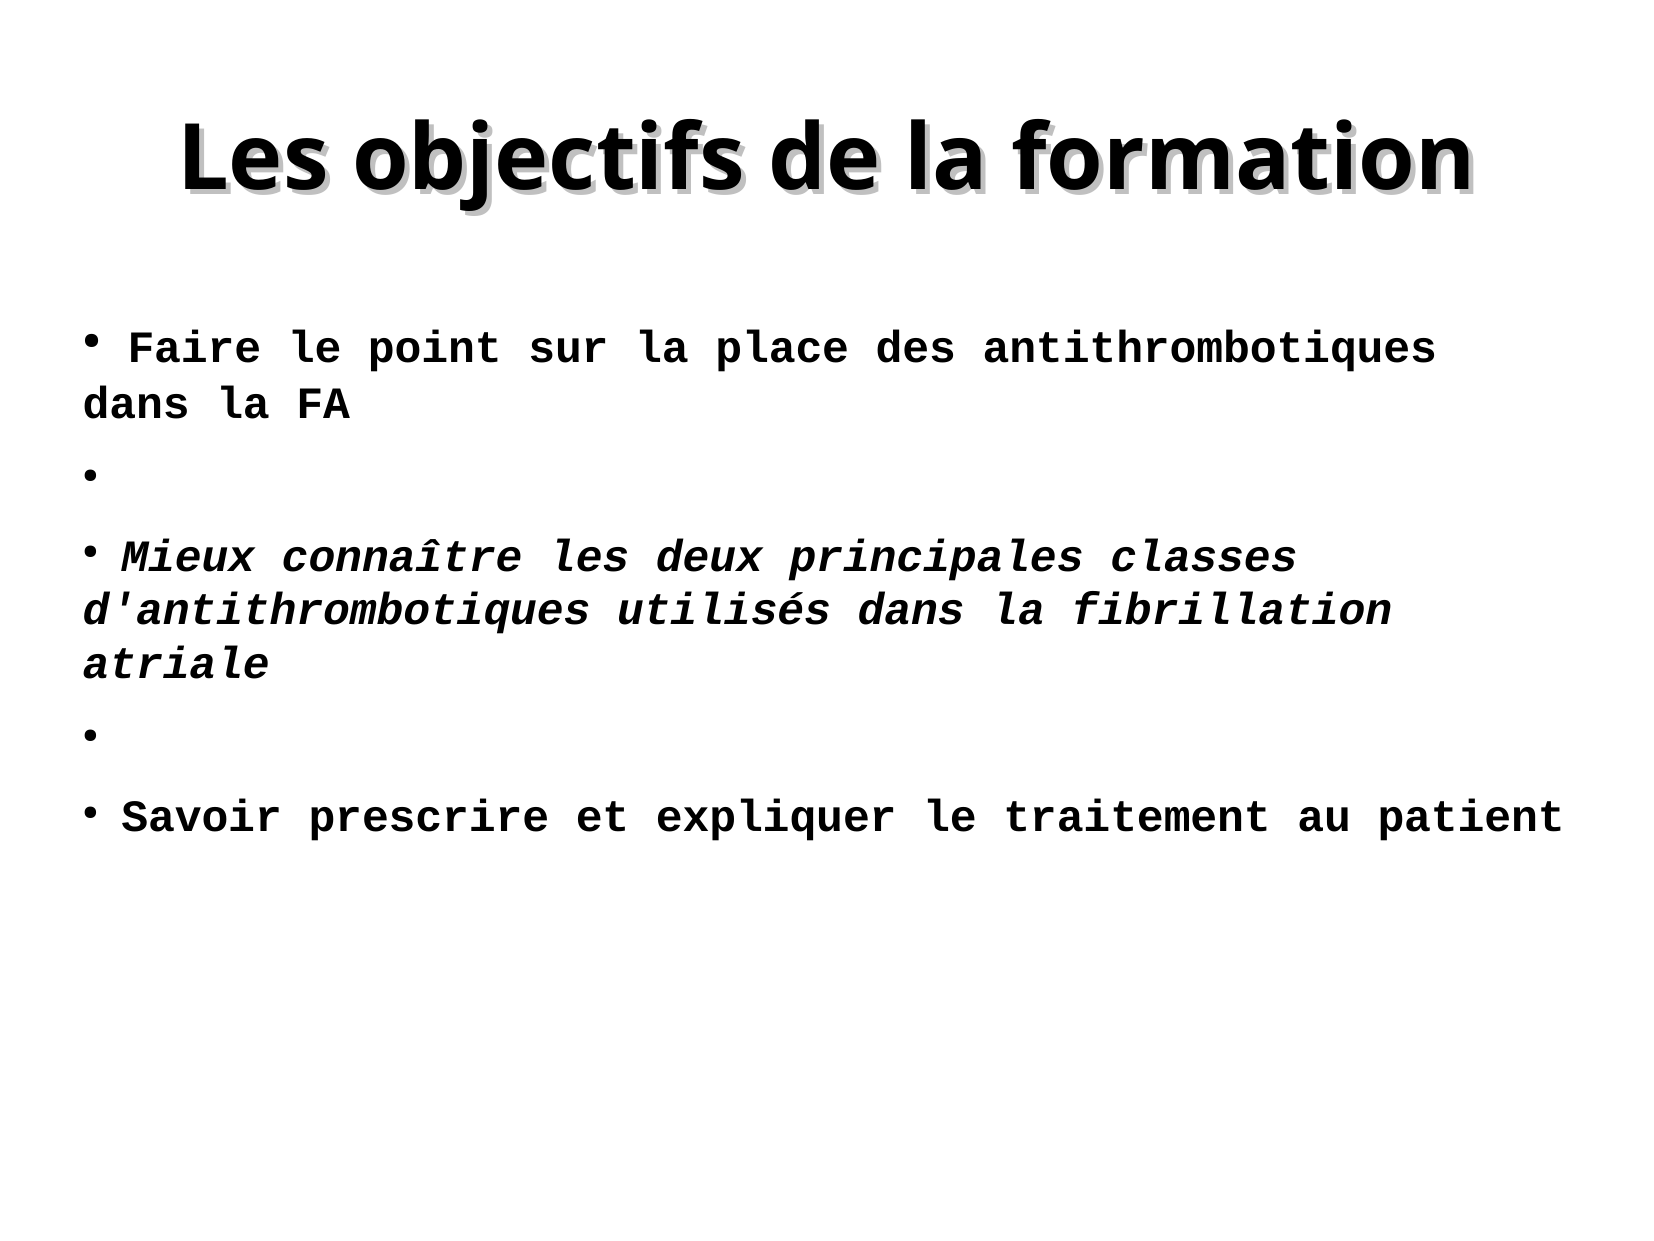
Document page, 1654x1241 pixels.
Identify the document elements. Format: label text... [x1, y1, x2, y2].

title Les objectifs de la formation [82, 49, 1571, 257]
list Faire le point sur la place des antithrombotiques dans la FA Mieux connaître les deux principales classes d'antithrombotiques utilisés dans la fibrillation atriale Savoir prescrire et expliquer le traitement au patient [82, 311, 1571, 849]
